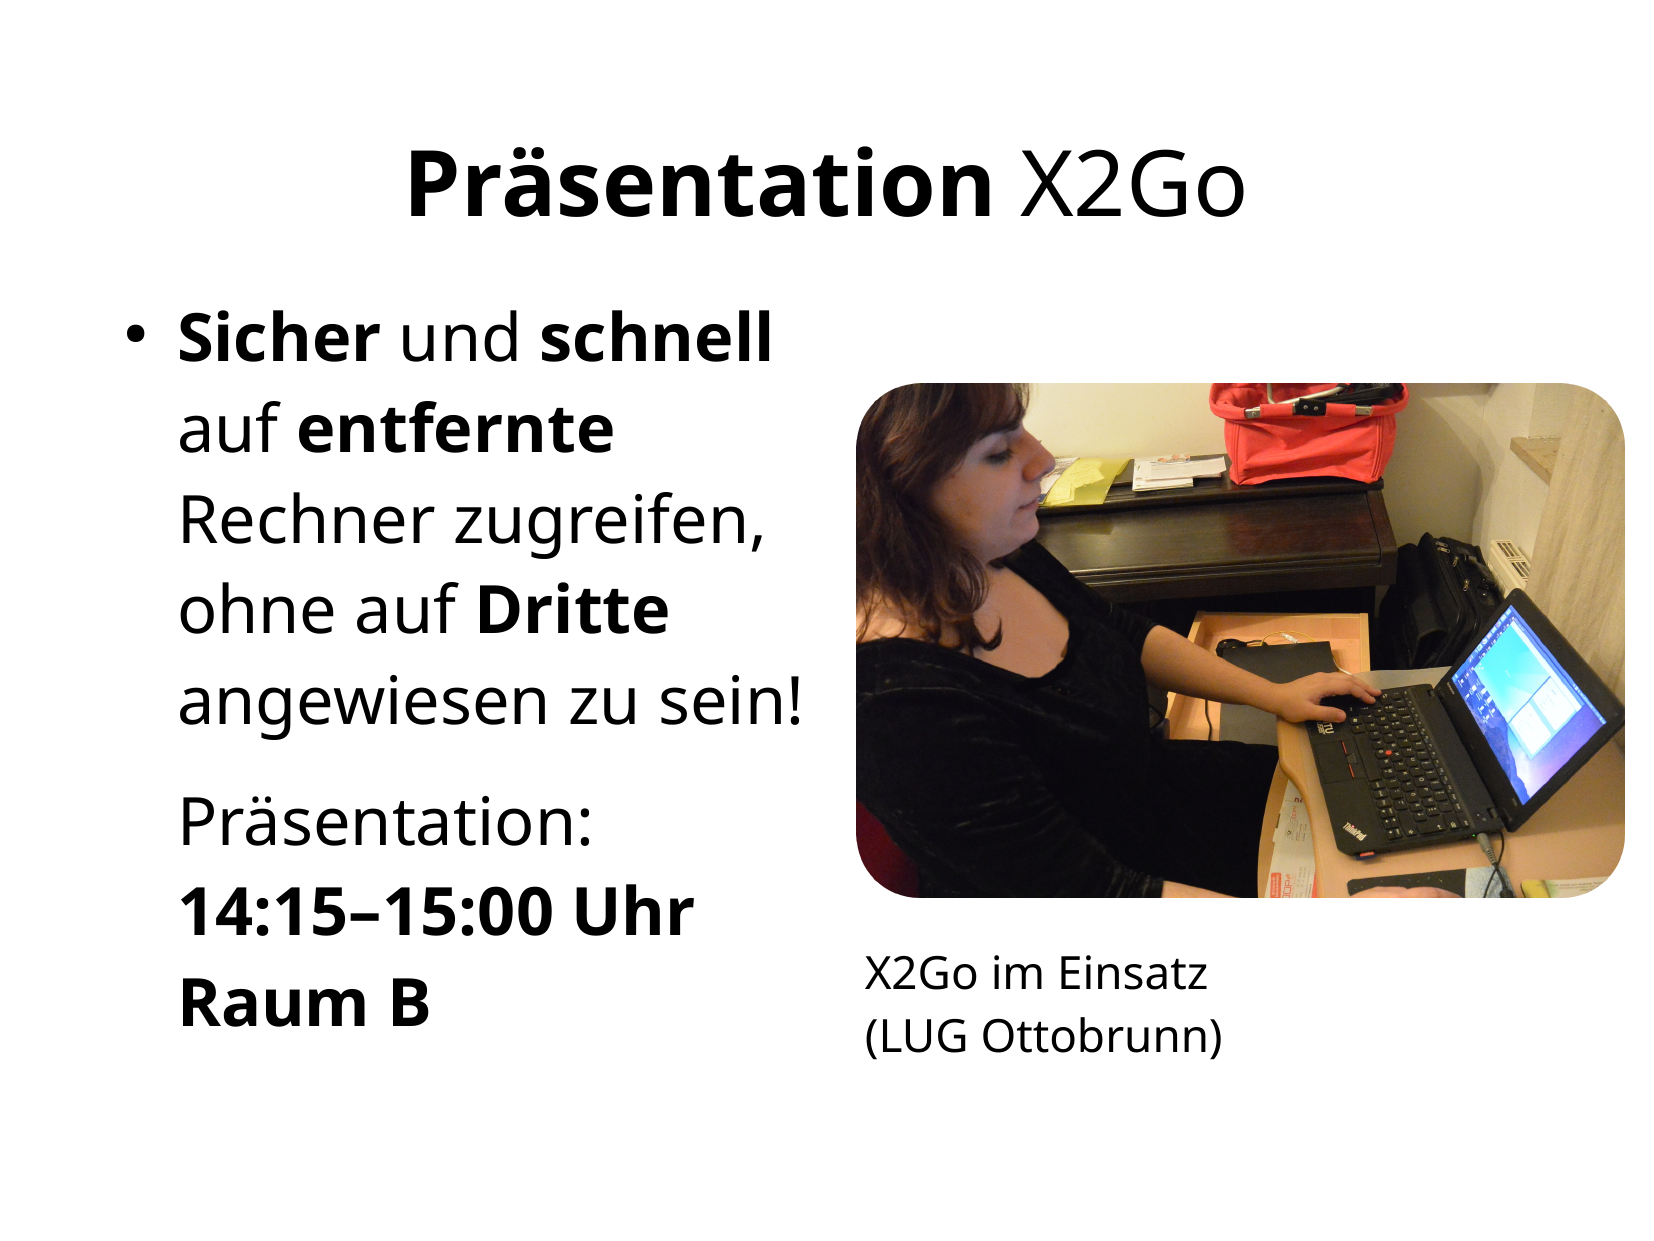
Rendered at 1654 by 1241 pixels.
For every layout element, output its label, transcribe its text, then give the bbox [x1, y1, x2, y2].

text_box X2Go im Einsatz (LUG Ottobrunn) [850, 933, 1512, 1057]
picture [856, 383, 1625, 898]
list Sicher und schnell auf entfernte Rechner zugreifen, ohne auf Dritte angewiesen zu sein! Präsentation: 14:15–15:00 Uhr Raum B [106, 290, 810, 1076]
title Präsentation X2Go [106, 106, 1547, 257]
